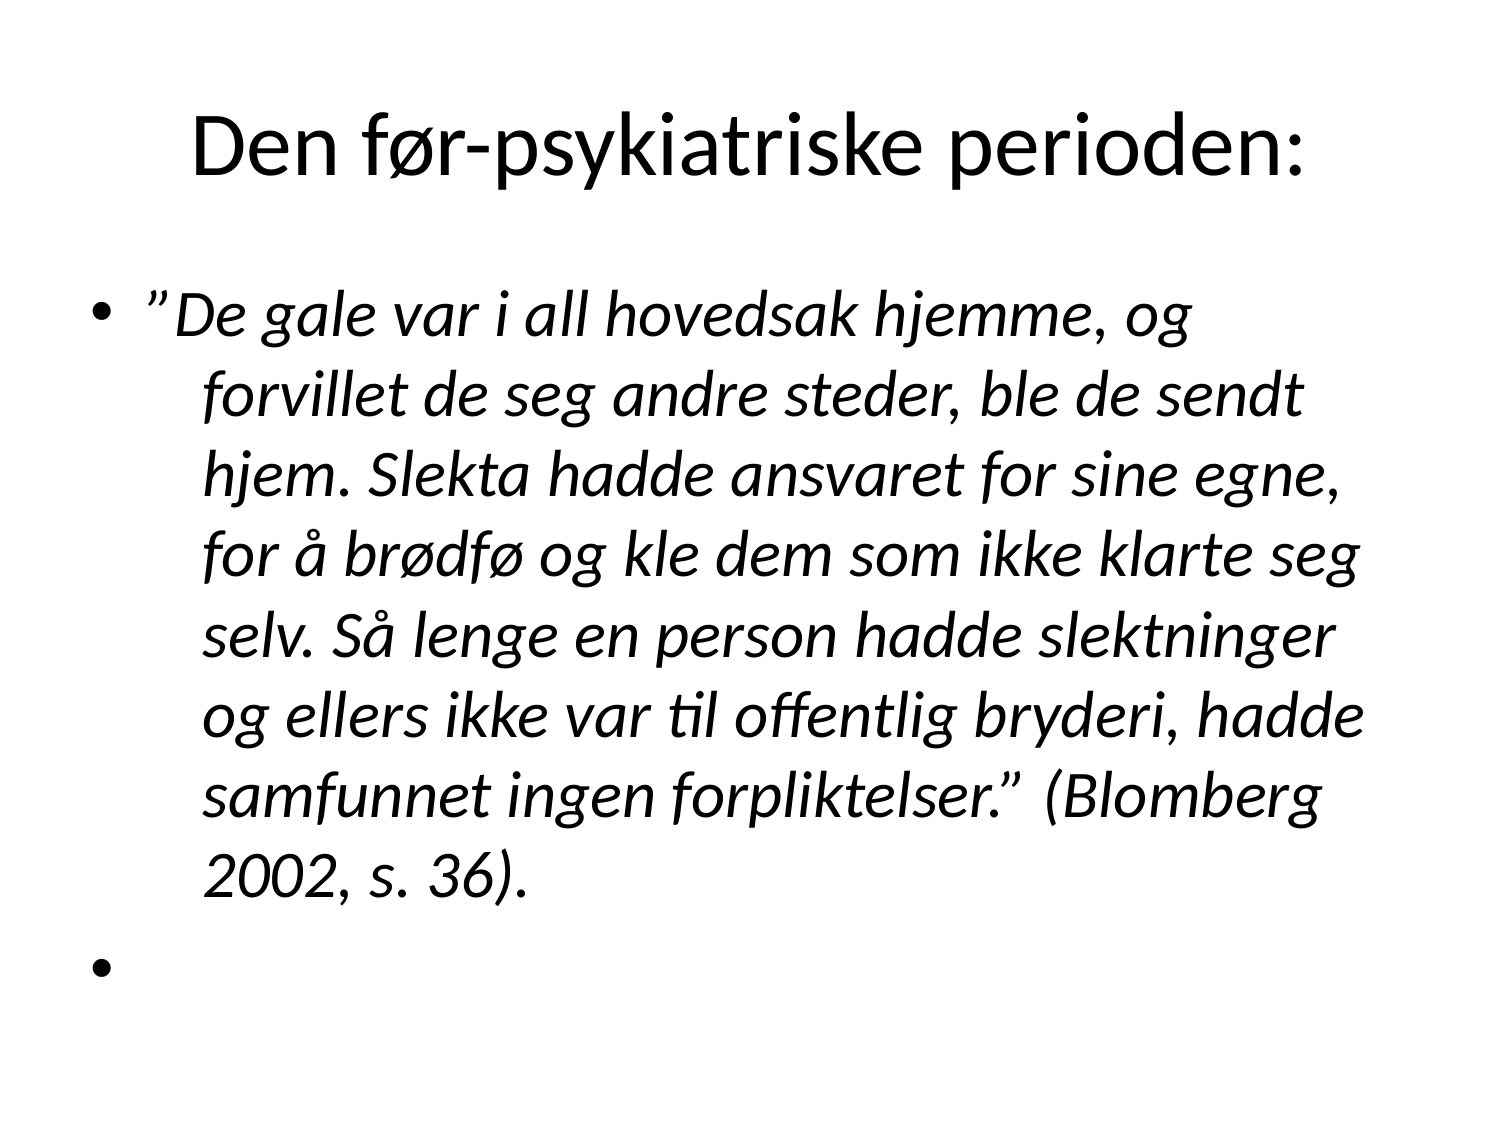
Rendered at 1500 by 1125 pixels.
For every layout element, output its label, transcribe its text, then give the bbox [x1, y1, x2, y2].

list ”De gale var i all hovedsak hjemme, og forvillet de seg andre steder, ble de sendt hjem. Slekta hadde ansvaret for sine egne, for å brødfø og kle dem som ikke klarte seg selv. Så lenge en person hadde slektninger og ellers ikke var til offentlig bryderi, hadde samfunnet ingen forpliktelser.” (Blomberg 2002, s. 36). [75, 262, 1426, 1005]
title Den før-psykiatriske perioden: [75, 45, 1426, 233]
